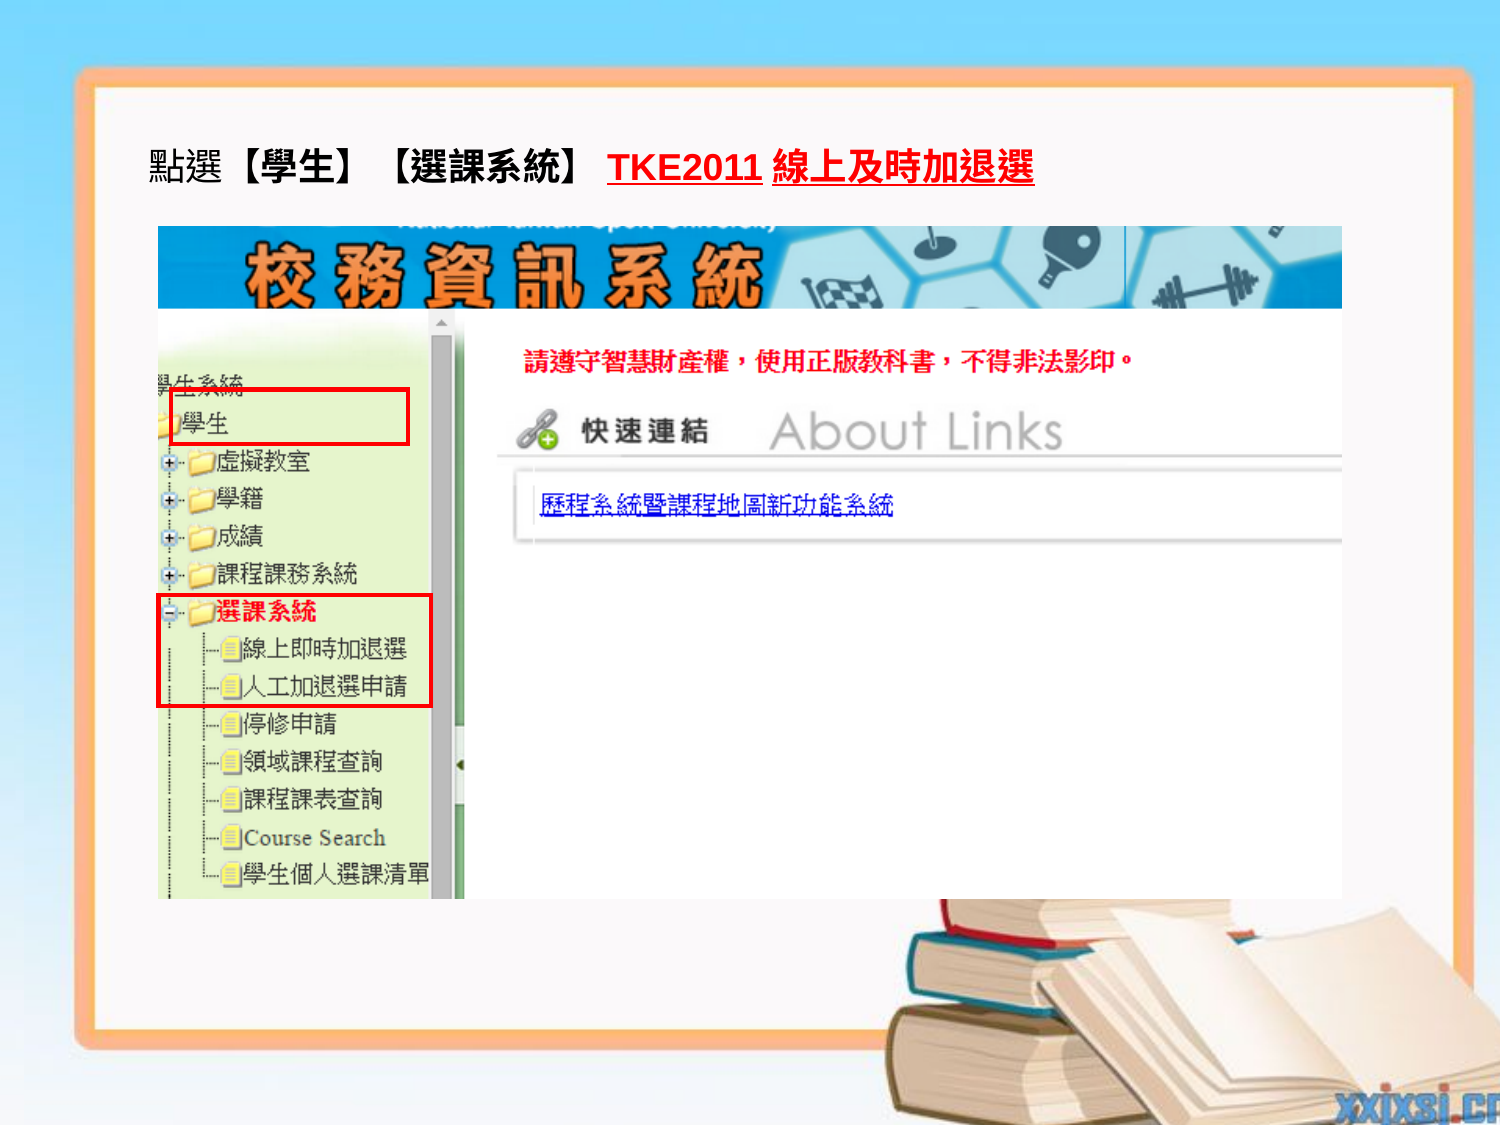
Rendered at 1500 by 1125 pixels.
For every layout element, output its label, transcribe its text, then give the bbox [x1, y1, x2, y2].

text_box 點選【學生】【選課系統】TKE2011線上及時加退選 [133, 136, 1066, 196]
picture [0, 0, 1500, 1125]
